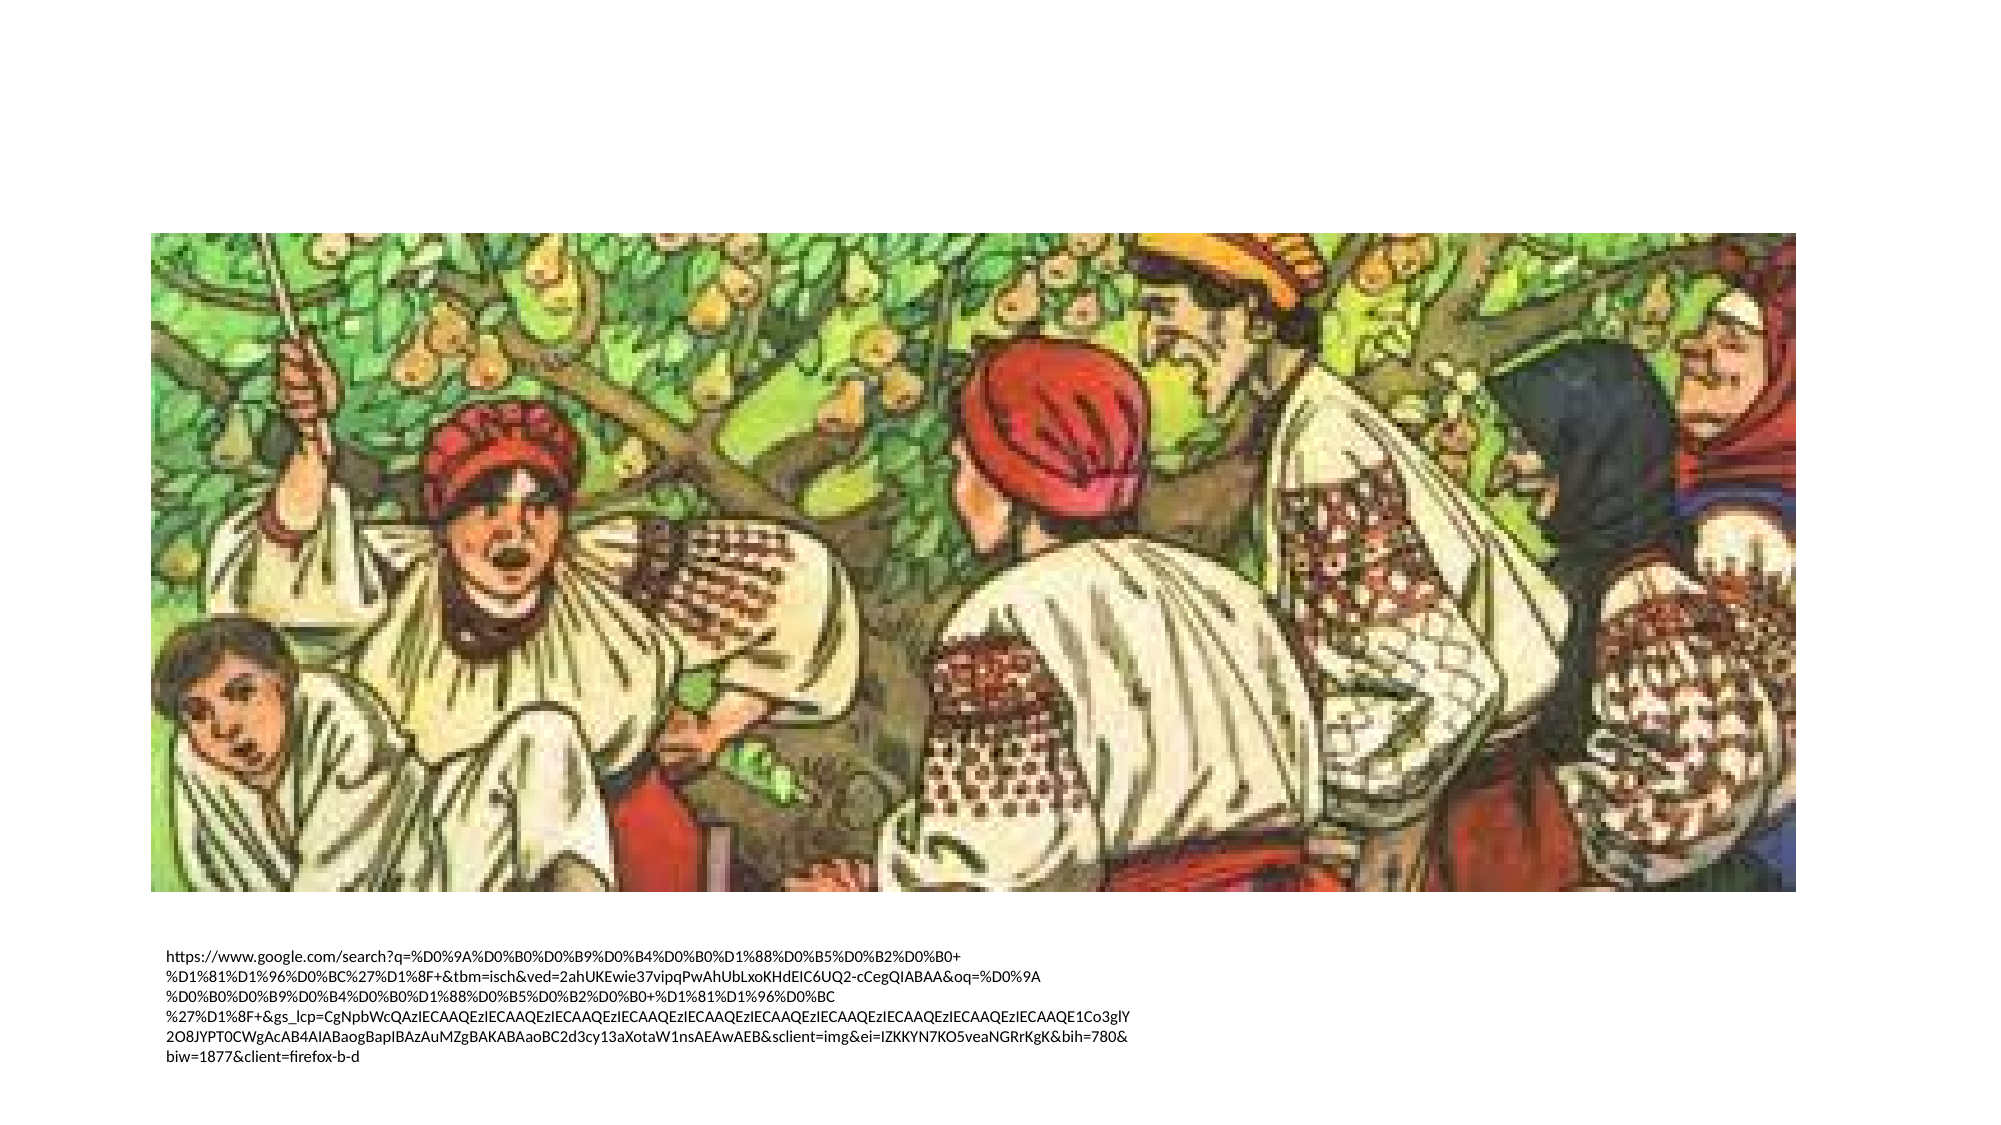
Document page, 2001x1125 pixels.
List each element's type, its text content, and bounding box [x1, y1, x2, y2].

picture [151, 233, 1796, 892]
text_box https://www.google.com/search?q=%D0%9A%D0%B0%D0%B9%D0%B4%D0%B0%D1%88%D0%B5%D0%B2%D0%B0+%D1%81%D1%96%D0%BC%27%D1%8F+&tbm=isch&ved=2ahUKEwie37vipqPwAhUbLxoKHdEIC6UQ2-cCegQIABAA&oq=%D0%9A%D0%B0%D0%B9%D0%B4%D0%B0%D1%88%D0%B5%D0%B2%D0%B0+%D1%81%D1%96%D0%BC%27%D1%8F+&gs_lcp=CgNpbWcQAzIECAAQEzIECAAQEzIECAAQEzIECAAQEzIECAAQEzIECAAQEzIECAAQEzIECAAQEzIECAAQEzIECAAQE1Co3glY2O8JYPT0CWgAcAB4AIABaogBapIBAzAuMZgBAKABAaoBC2d3cy13aXotaW1nsAEAwAEB&sclient=img&ei=IZKKYN7KO5veaNGRrKgK&bih=780&biw=1877&client=firefox-b-d [151, 938, 1152, 1076]
